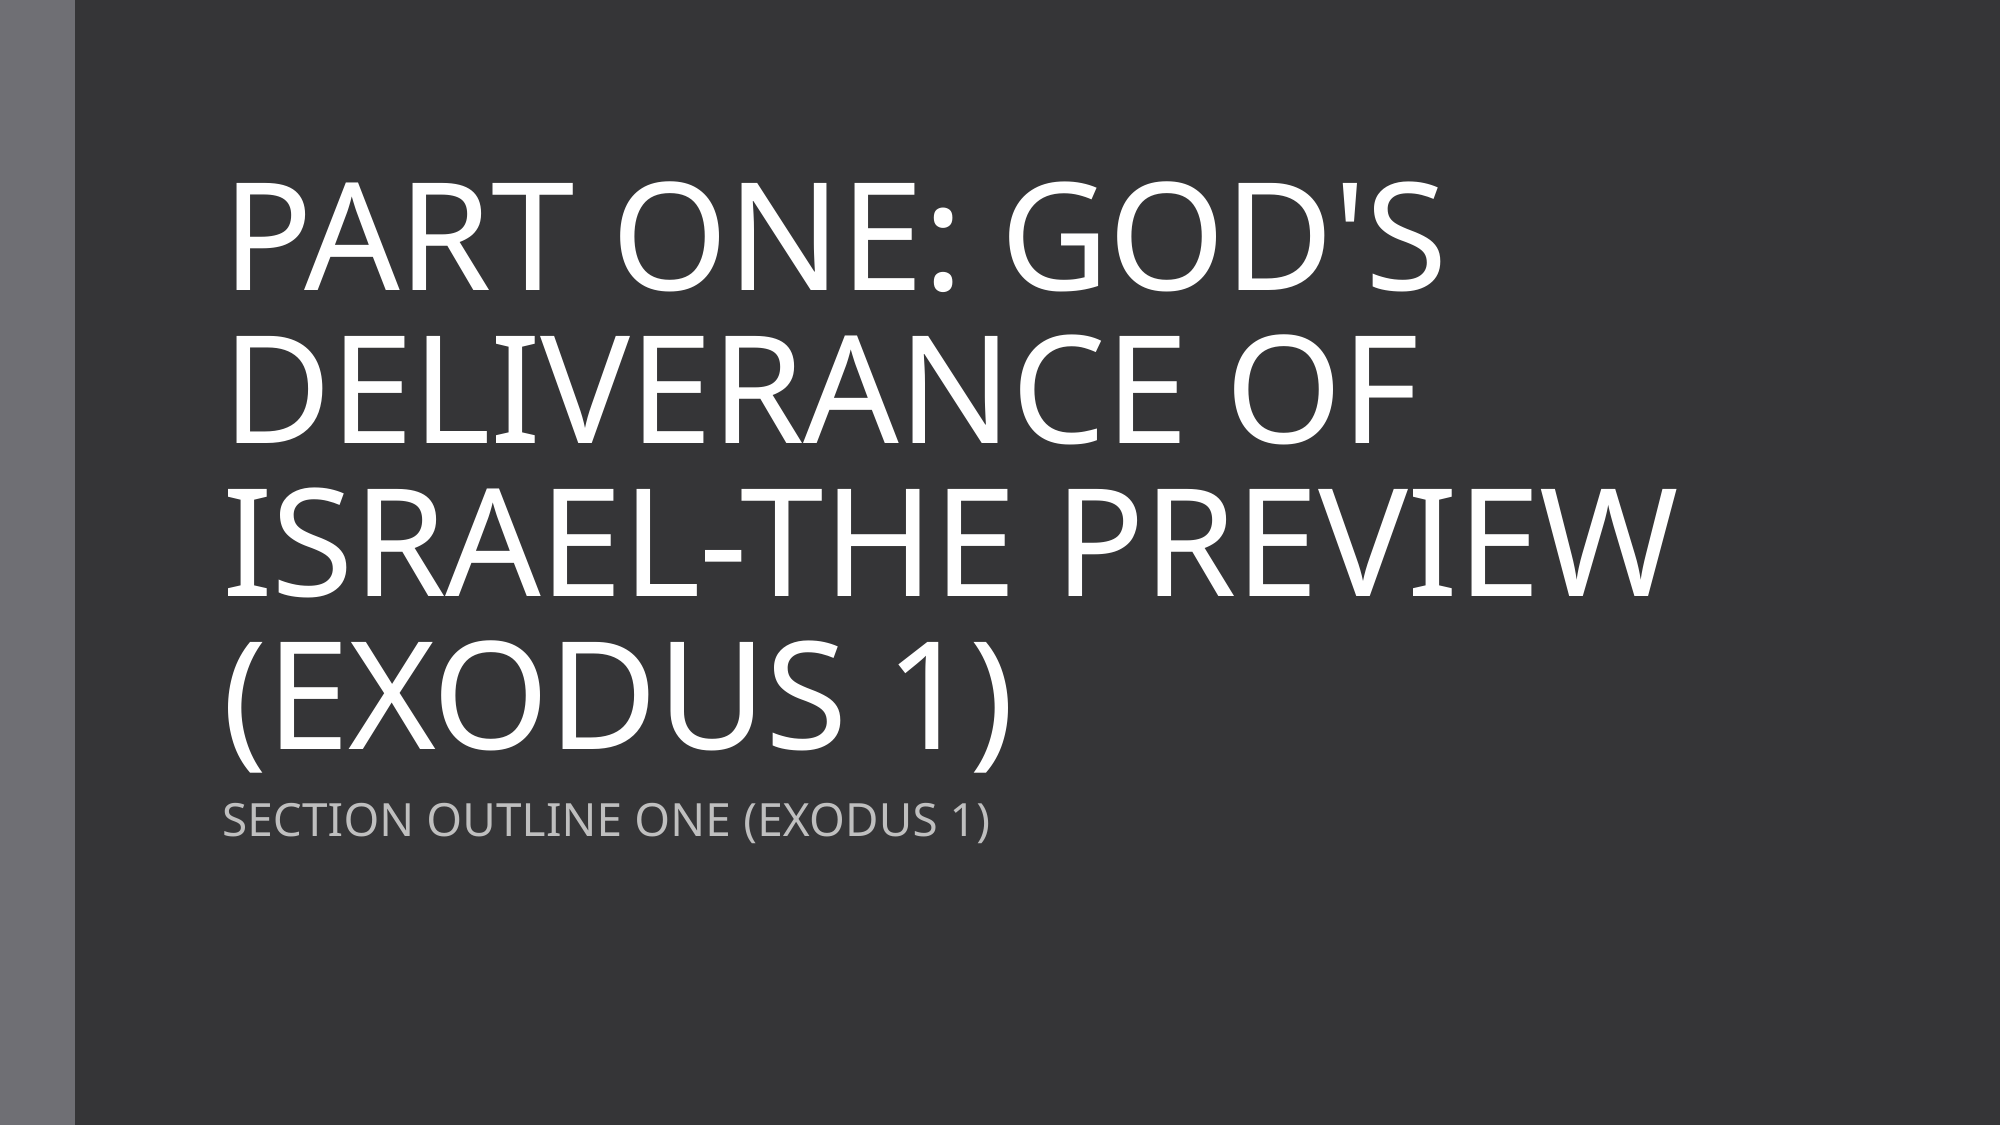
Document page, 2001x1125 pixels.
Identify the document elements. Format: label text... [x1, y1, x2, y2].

subtitle SECTION OUTLINE ONE (EXODUS 1) [206, 787, 1752, 1066]
title PART ONE: GOD'S DELIVERANCE OF ISRAEL-THE PREVIEW (EXODUS 1) [206, 124, 1752, 787]
